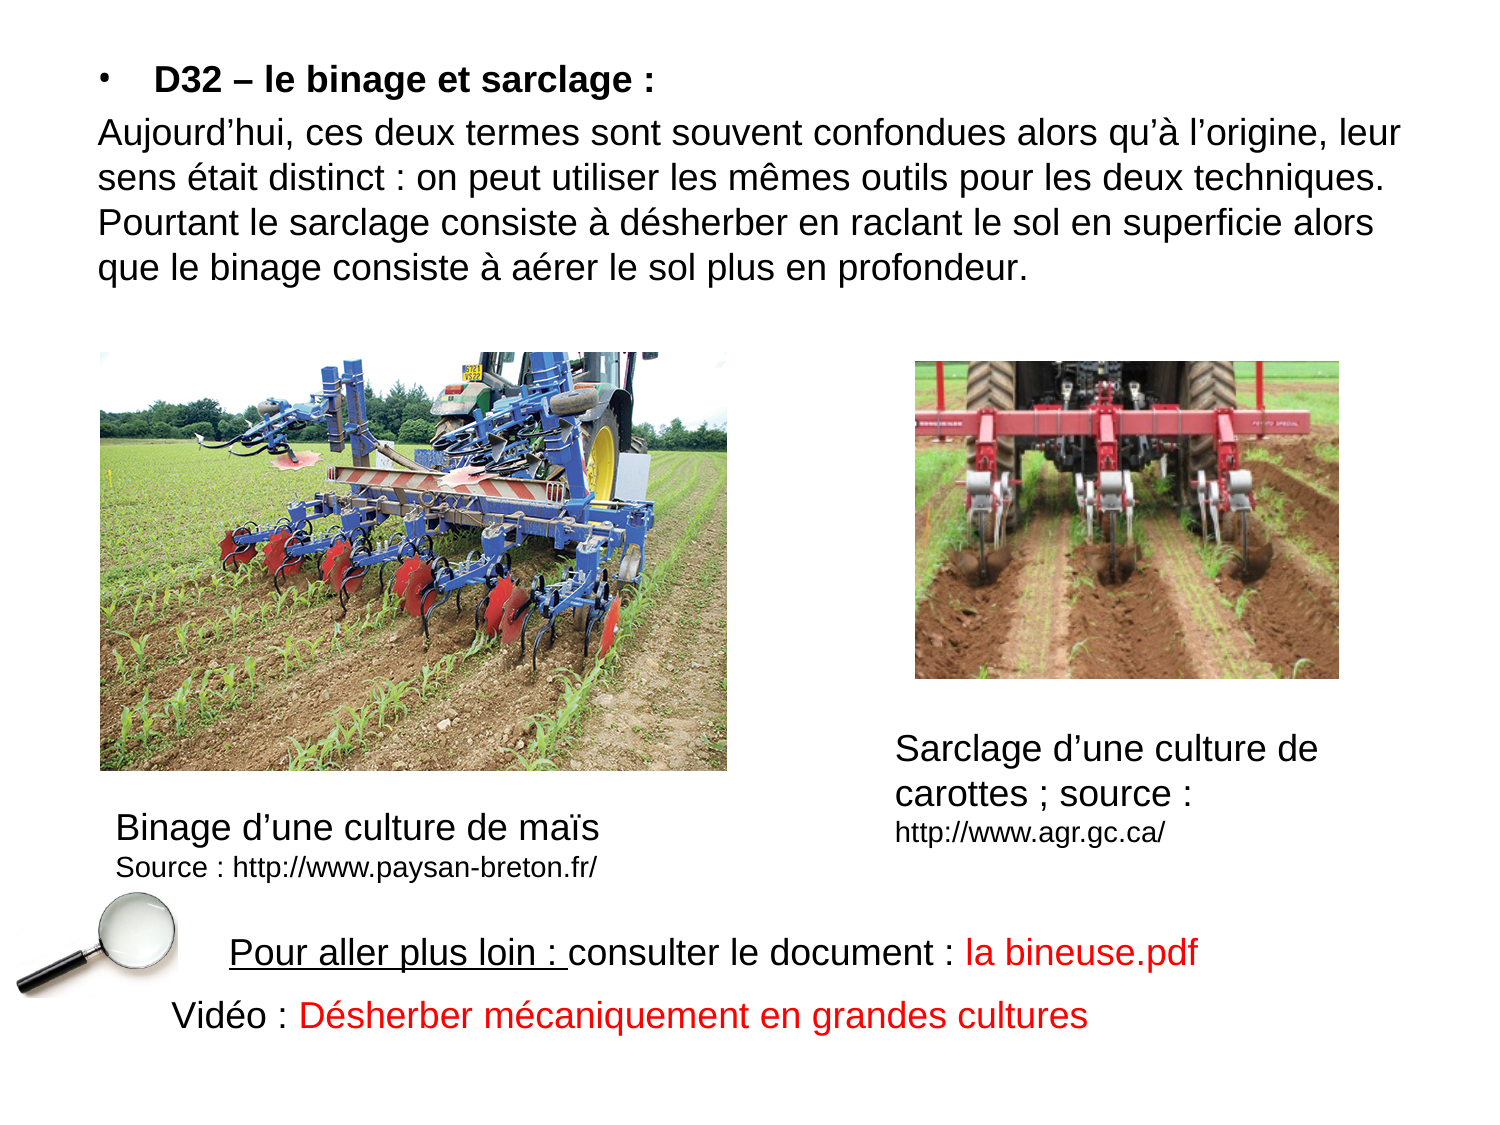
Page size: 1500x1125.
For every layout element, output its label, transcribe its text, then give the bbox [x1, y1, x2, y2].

text_box Binage d’une culture de maïs Source : http://www.paysan-breton.fr/ [100, 795, 727, 891]
picture [14, 890, 178, 998]
list D32 – le binage et sarclage : Aujourd’hui, ces deux termes sont souvent confondues alors qu’à l’origine, leur sens était distinct : on peut utiliser les mêmes outils pour les deux techniques. Pourtant le sarclage consiste à désherber en raclant le sol en superficie alors que le binage consiste à aérer le sol plus en profondeur. Pour aller plus loin : consulter le document : la bineuse.pdf Vidéo : Désherber mécaniquement en grandes cultures [82, 47, 1420, 1069]
picture [915, 361, 1339, 679]
text_box Sarclage d’une culture de carottes ; source : http://www.agr.gc.ca/ [879, 716, 1424, 857]
picture [100, 326, 727, 795]
